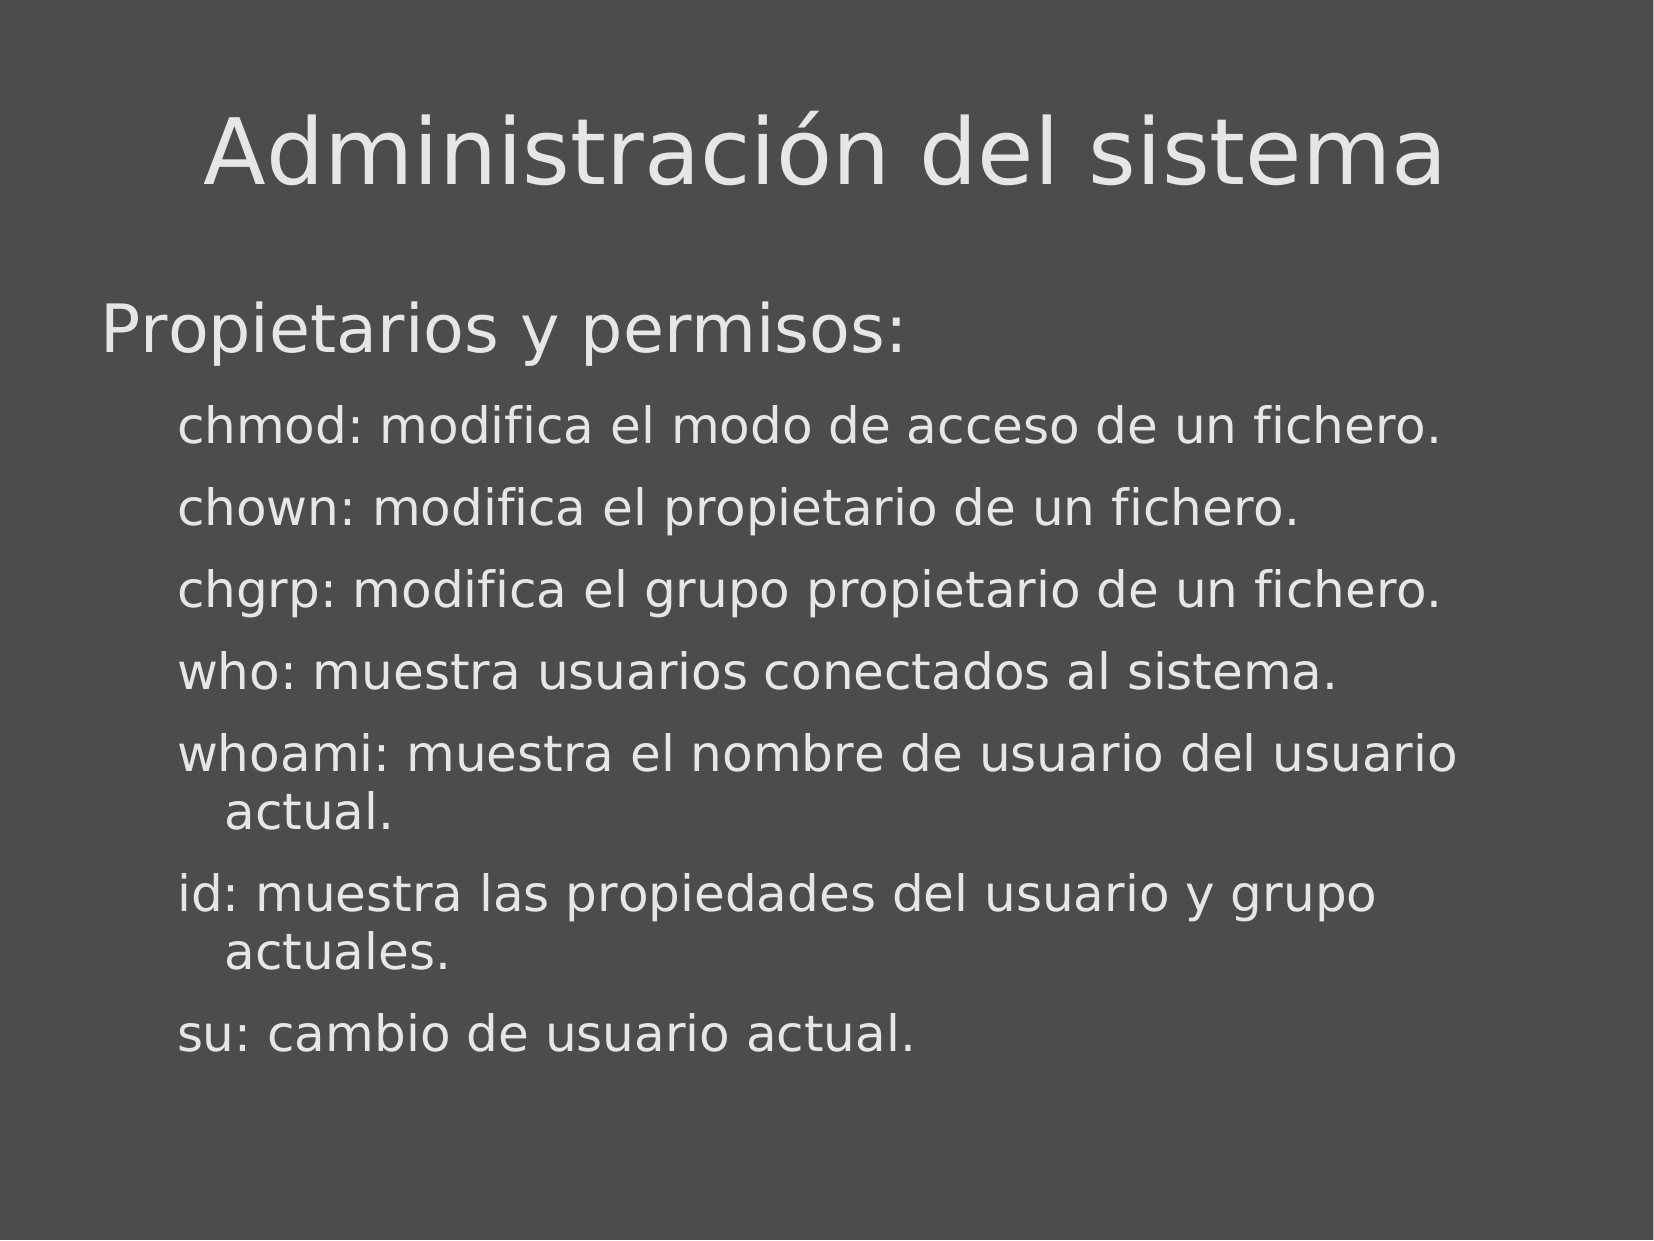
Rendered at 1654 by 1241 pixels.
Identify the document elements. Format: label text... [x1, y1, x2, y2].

title Administración del sistema [82, 56, 1571, 250]
list Propietarios y permisos: chmod: modifica el modo de acceso de un fichero. chown: modifica el propietario de un fichero. chgrp: modifica el grupo propietario de un fichero. who: muestra usuarios conectados al sistema. whoami: muestra el nombre de usuario del usuario actual. id: muestra las propiedades del usuario y grupo actuales. su: cambio de usuario actual. [82, 290, 1571, 1094]
